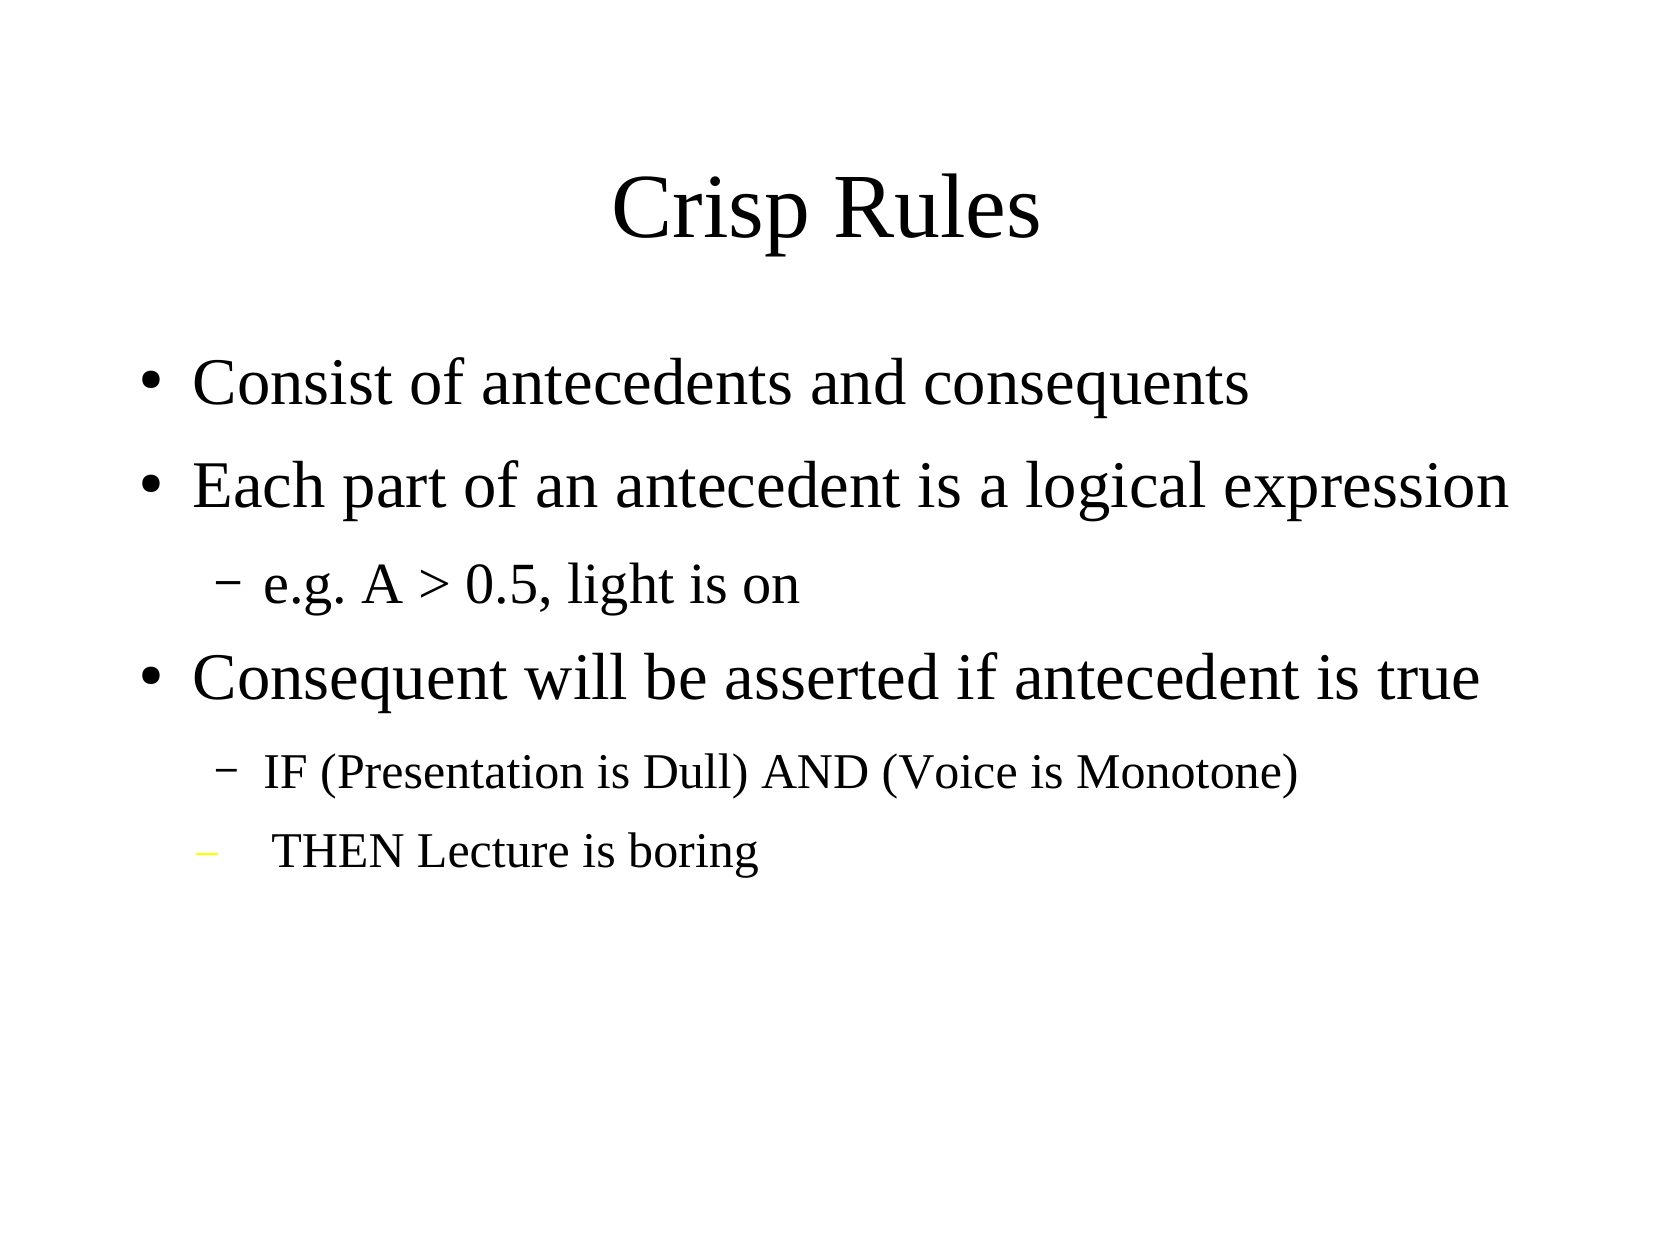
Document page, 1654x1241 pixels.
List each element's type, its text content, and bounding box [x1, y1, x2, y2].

list Consist of antecedents and consequents Each part of an antecedent is a logical expression e.g. A > 0.5, light is on Consequent will be asserted if antecedent is true IF (Presentation is Dull) AND (Voice is Monotone) THEN Lecture is boring [121, 344, 1534, 1127]
title Crisp Rules [121, 102, 1534, 311]
